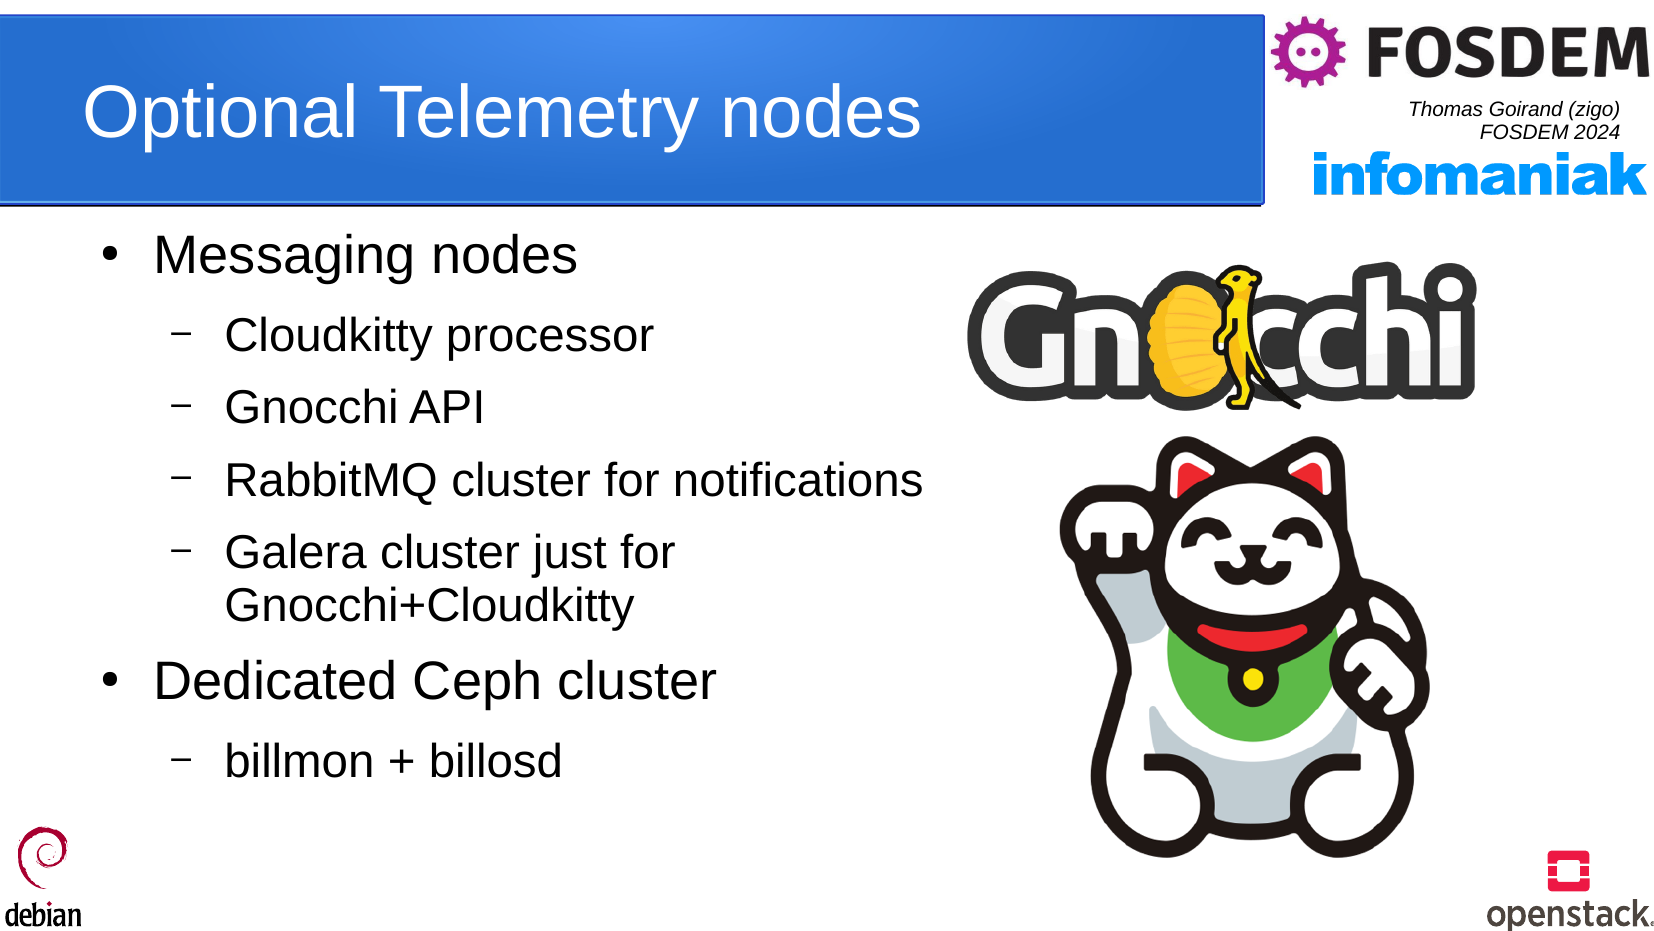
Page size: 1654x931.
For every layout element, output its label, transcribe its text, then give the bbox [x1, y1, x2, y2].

picture [1269, 14, 1651, 90]
title Optional Telemetry nodes [82, 35, 1235, 189]
picture [1314, 151, 1647, 195]
list Messaging nodes Cloudkitty processor Gnocchi API RabbitMQ cluster for notifications Galera cluster just for Gnocchi+Cloudkitty Dedicated Ceph cluster billmon + billosd [82, 224, 961, 826]
picture [793, 224, 1651, 901]
